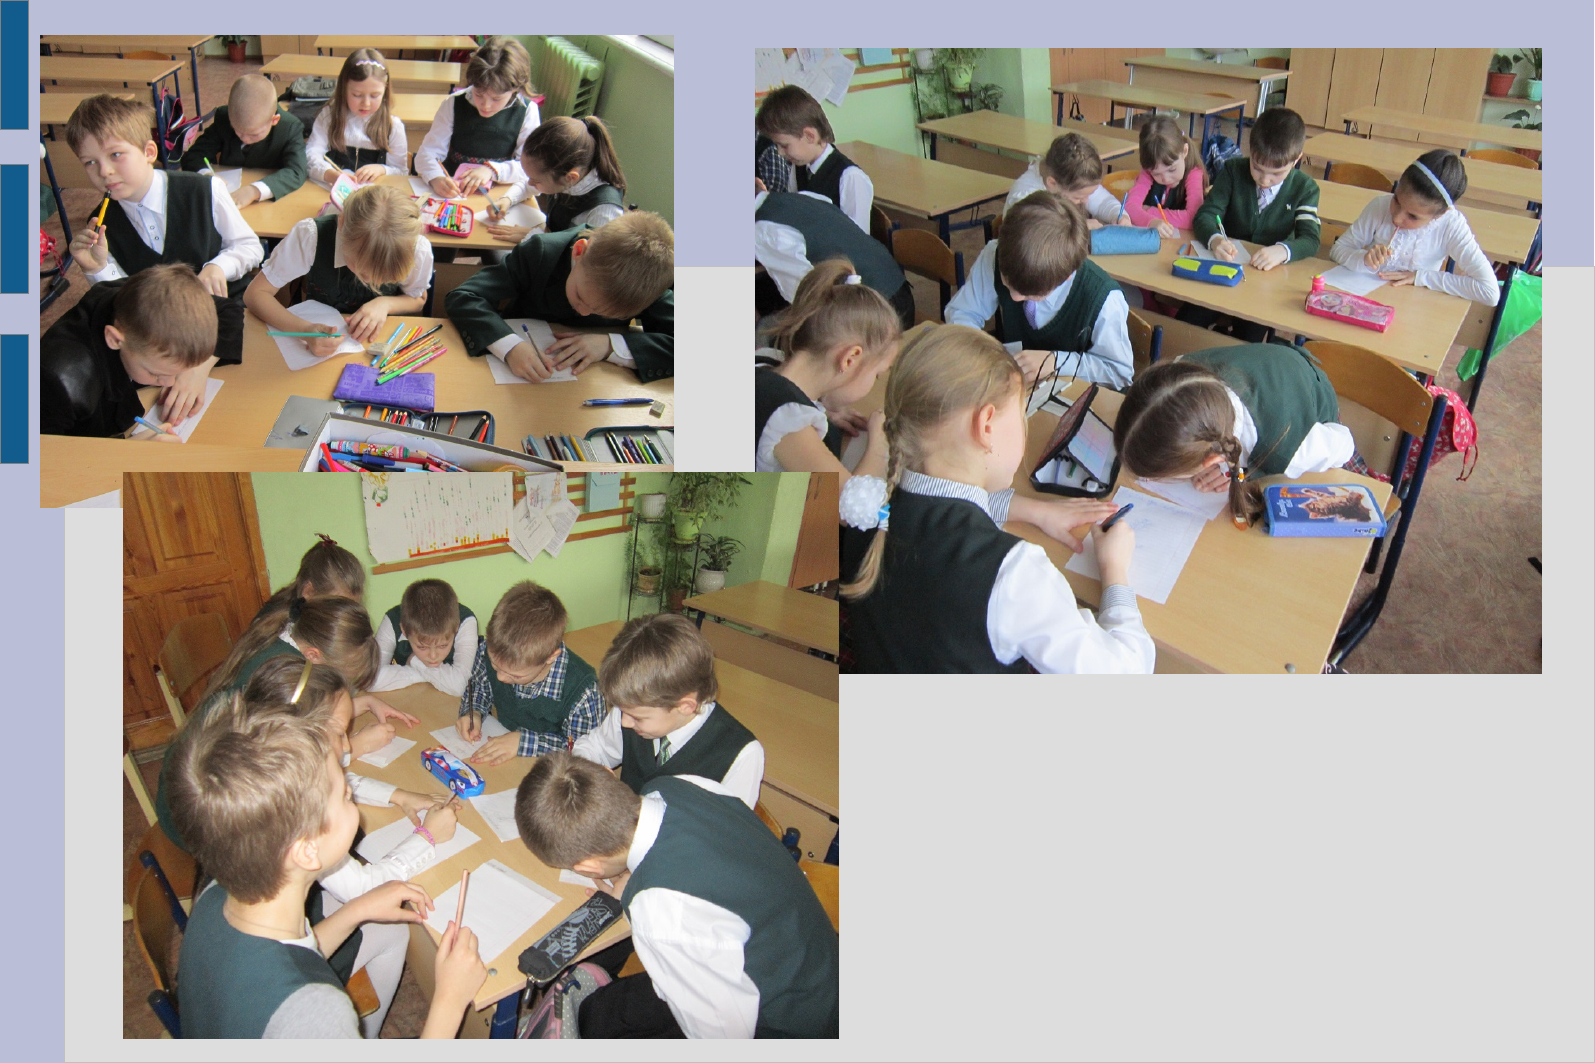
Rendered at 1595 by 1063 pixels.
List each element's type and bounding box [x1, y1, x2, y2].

picture [40, 35, 1542, 1039]
